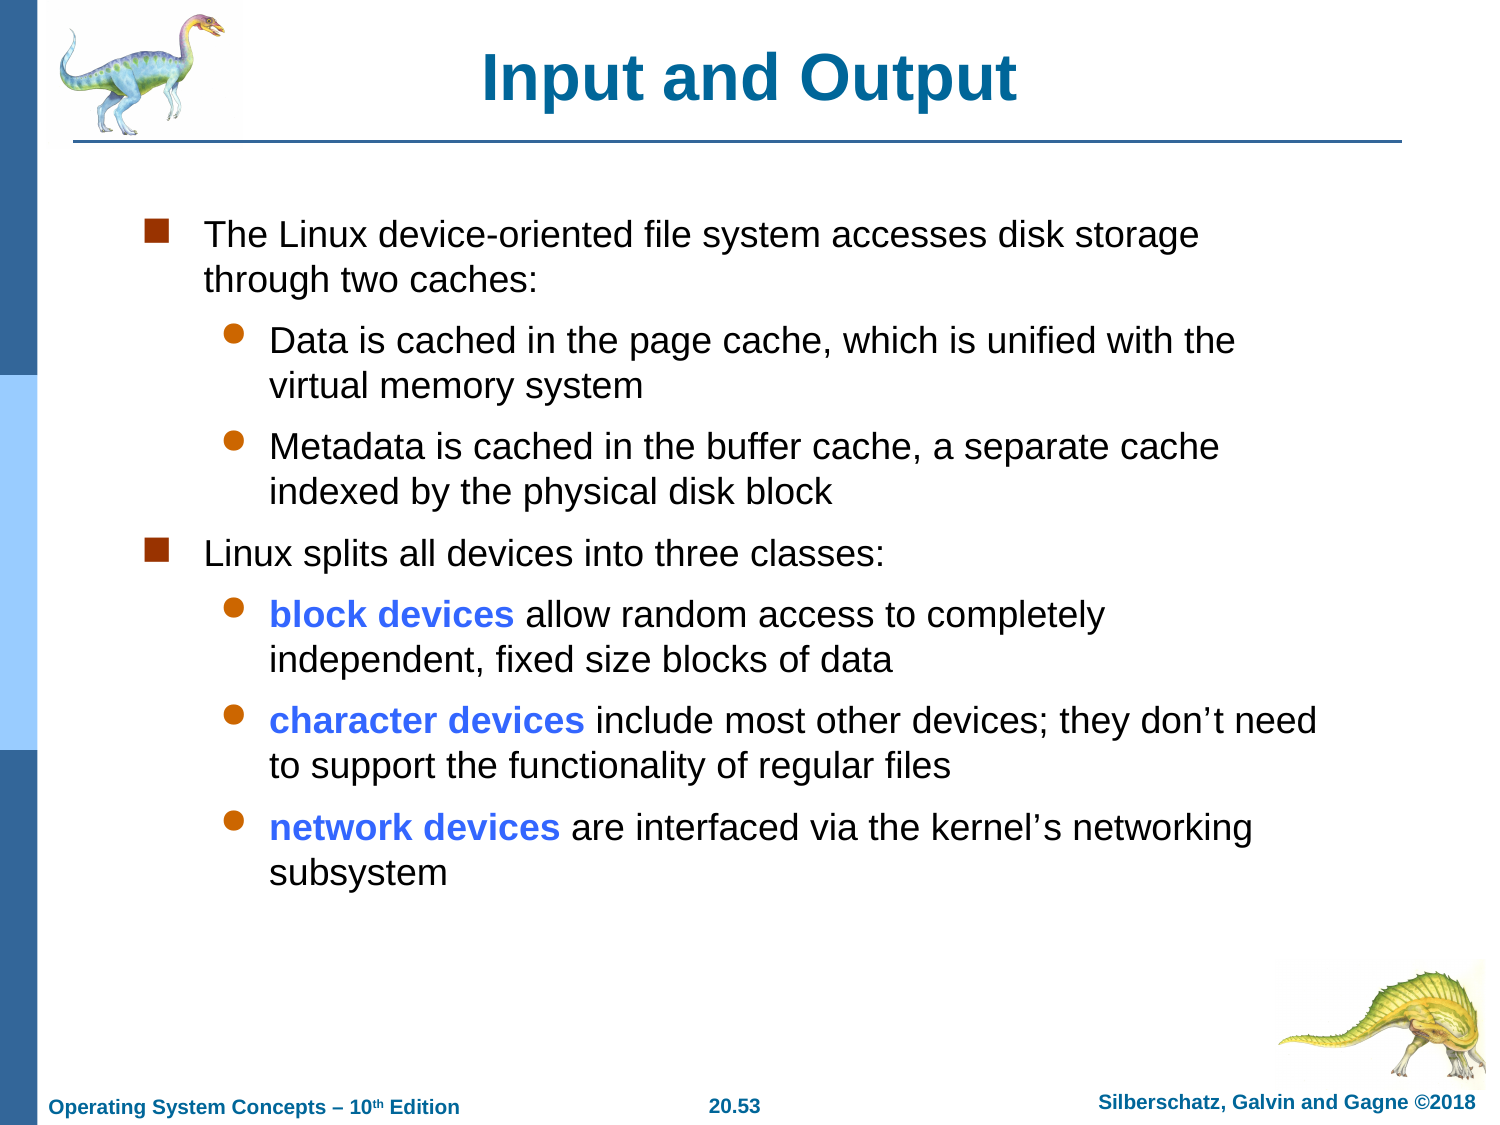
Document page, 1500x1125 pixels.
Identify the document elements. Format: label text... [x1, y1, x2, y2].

title Input and Output [75, 26, 1426, 122]
picture [1415, 1094, 1423, 1099]
picture [46, 0, 243, 149]
picture [1275, 959, 1486, 1090]
list The Linux device-oriented file system accesses disk storage through two caches: Data is cached in the page cache, which is unified with the virtual memory system Metadata is cached in the buffer cache, a separate cache indexed by the physical disk block Linux splits all devices into three classes: block devices allow random access to completely independent, fixed size blocks of data character devices include most other devices; they don’t need to support the functionality of regular files network devices are interfaced via the kernel’s networking subsystem [132, 202, 1334, 1007]
